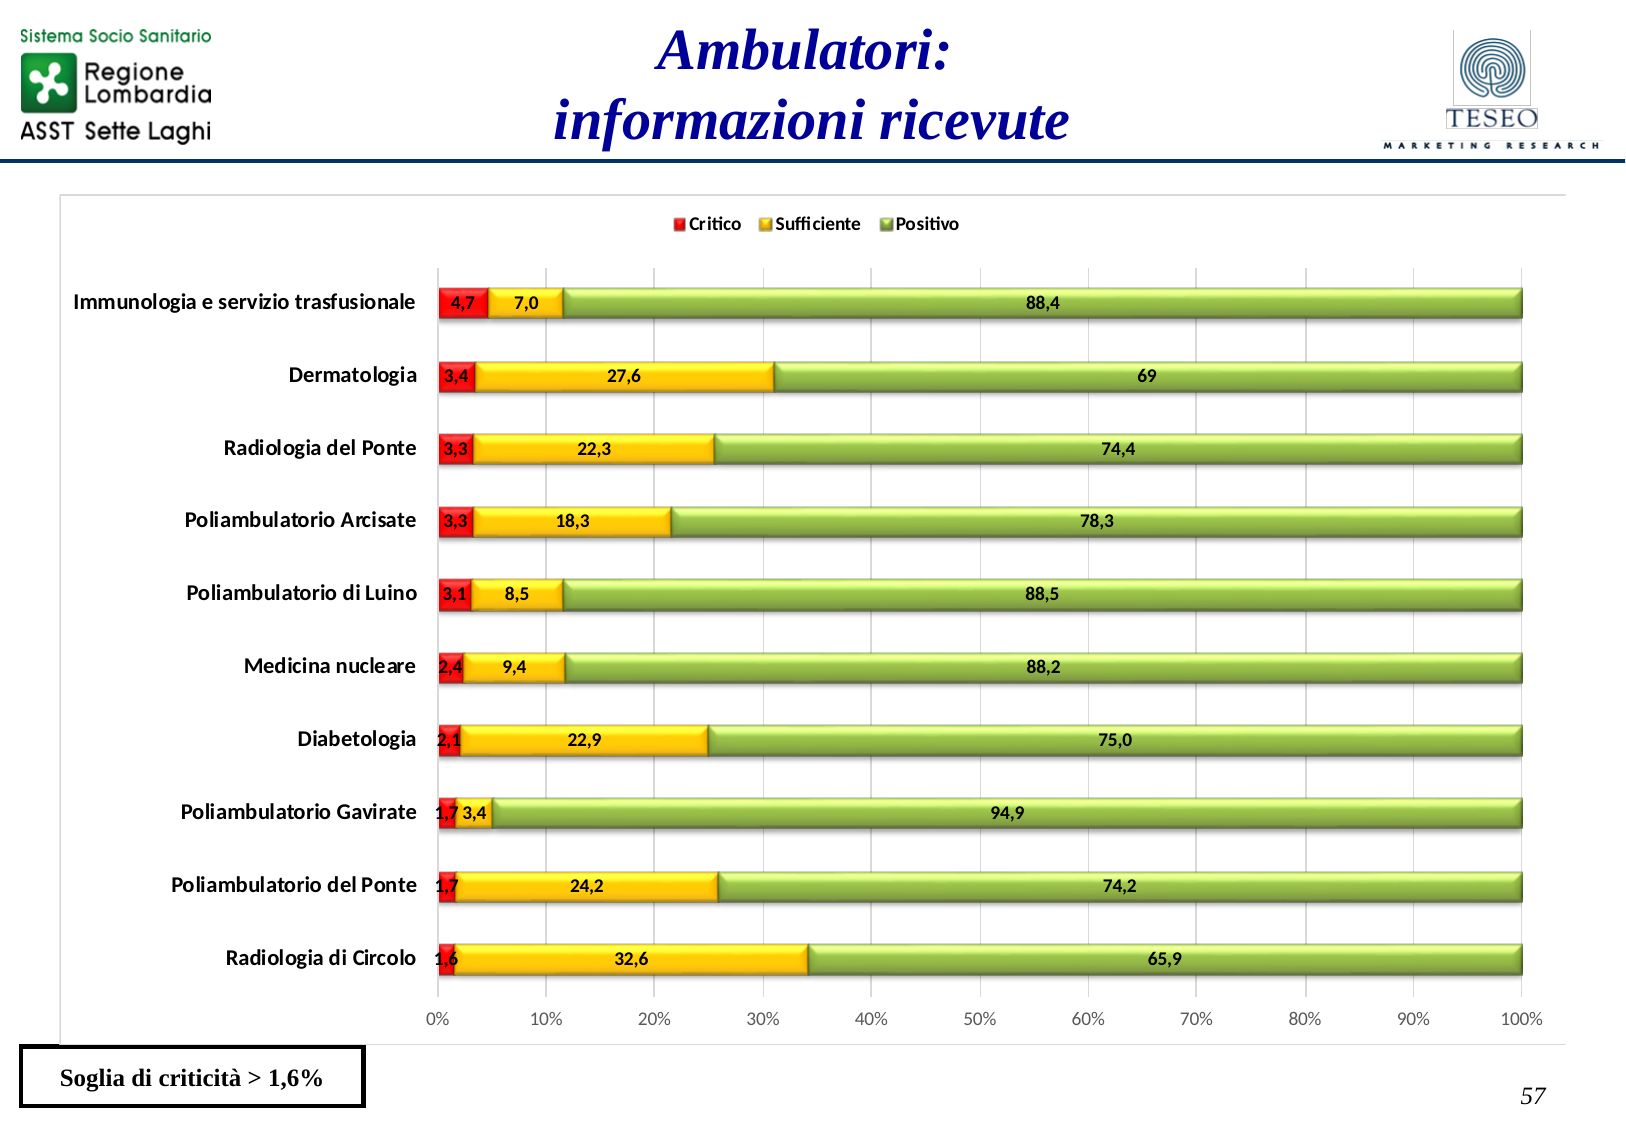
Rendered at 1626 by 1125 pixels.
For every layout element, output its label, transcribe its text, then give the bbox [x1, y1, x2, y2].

picture [1381, 30, 1604, 149]
text_box Ambulatori: informazioni ricevute [268, 18, 1356, 144]
text_box Soglia di criticità > 1,6% [21, 1046, 364, 1106]
picture [21, 26, 211, 148]
picture [59, 194, 1566, 1045]
